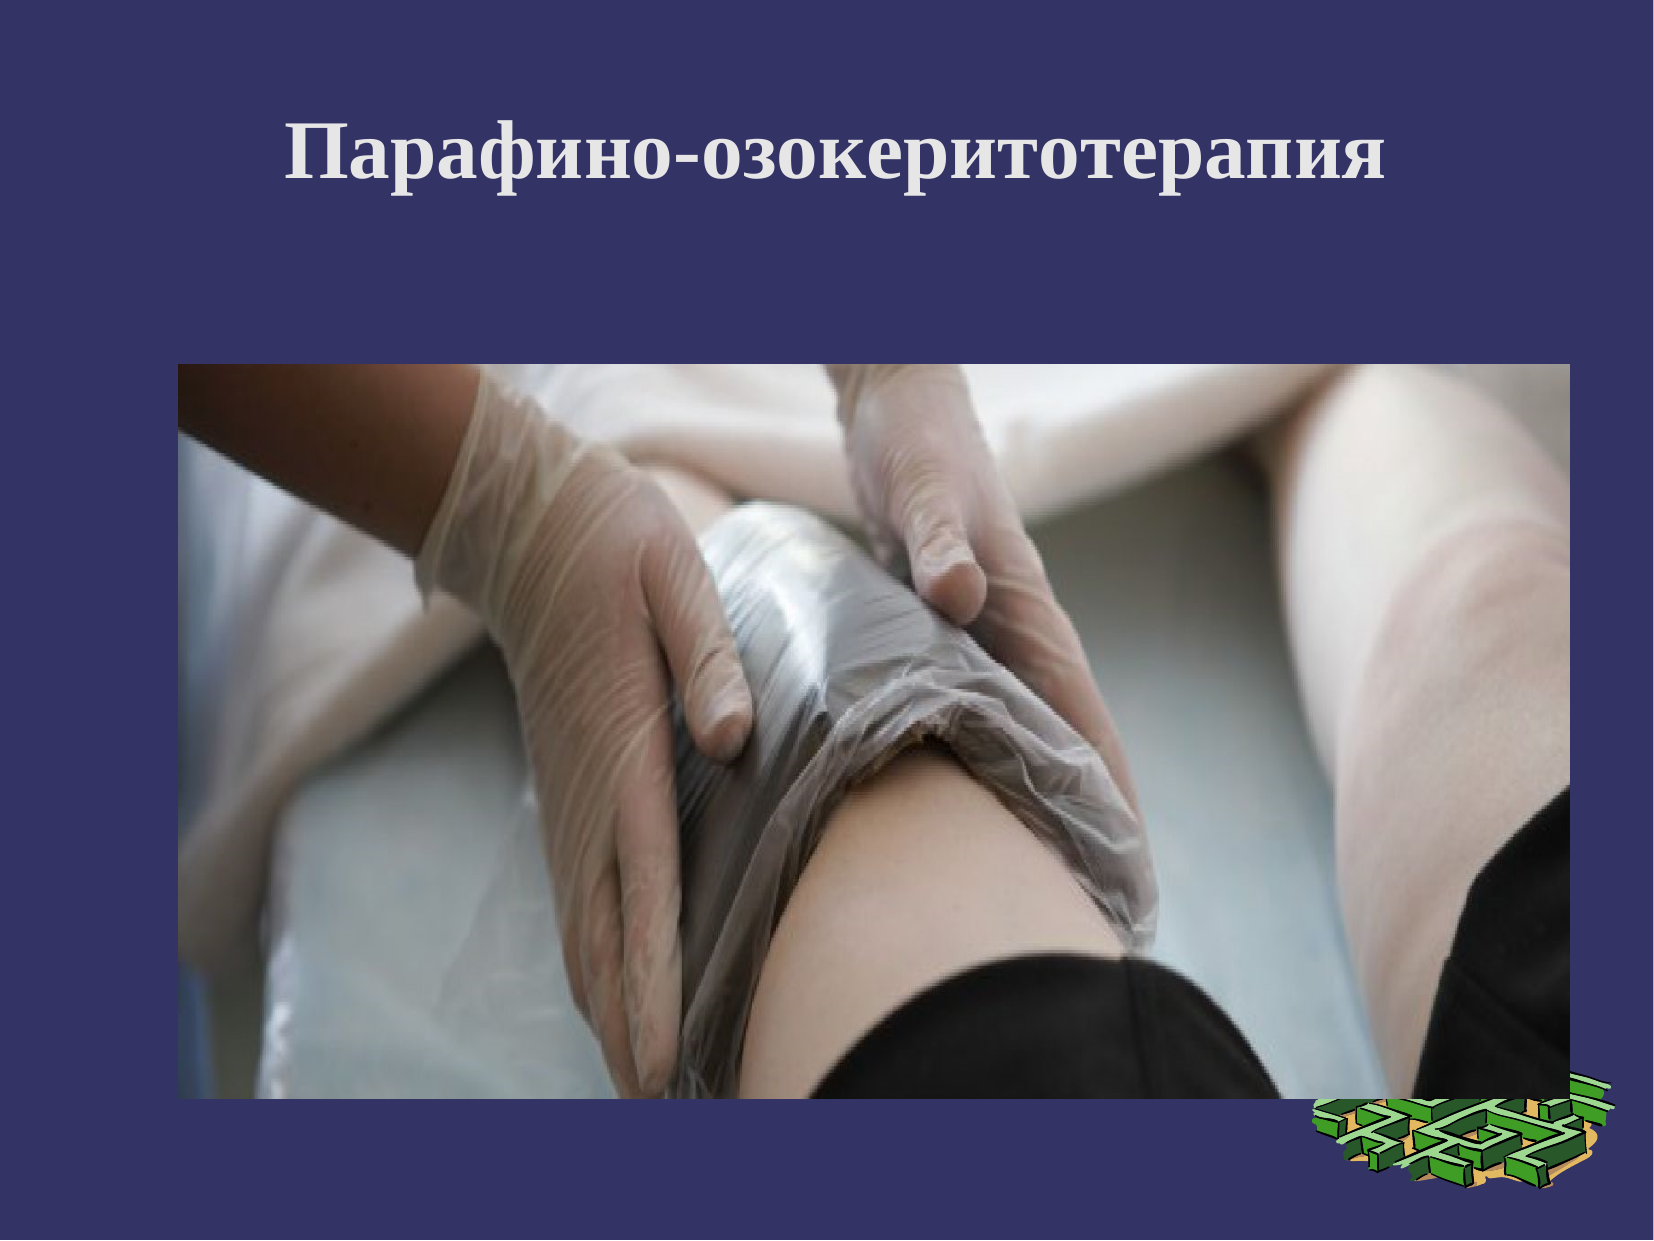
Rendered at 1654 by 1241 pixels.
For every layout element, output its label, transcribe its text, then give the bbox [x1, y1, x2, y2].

title Парафино-озокеритотерапия [129, 47, 1542, 255]
picture [178, 364, 1570, 1099]
